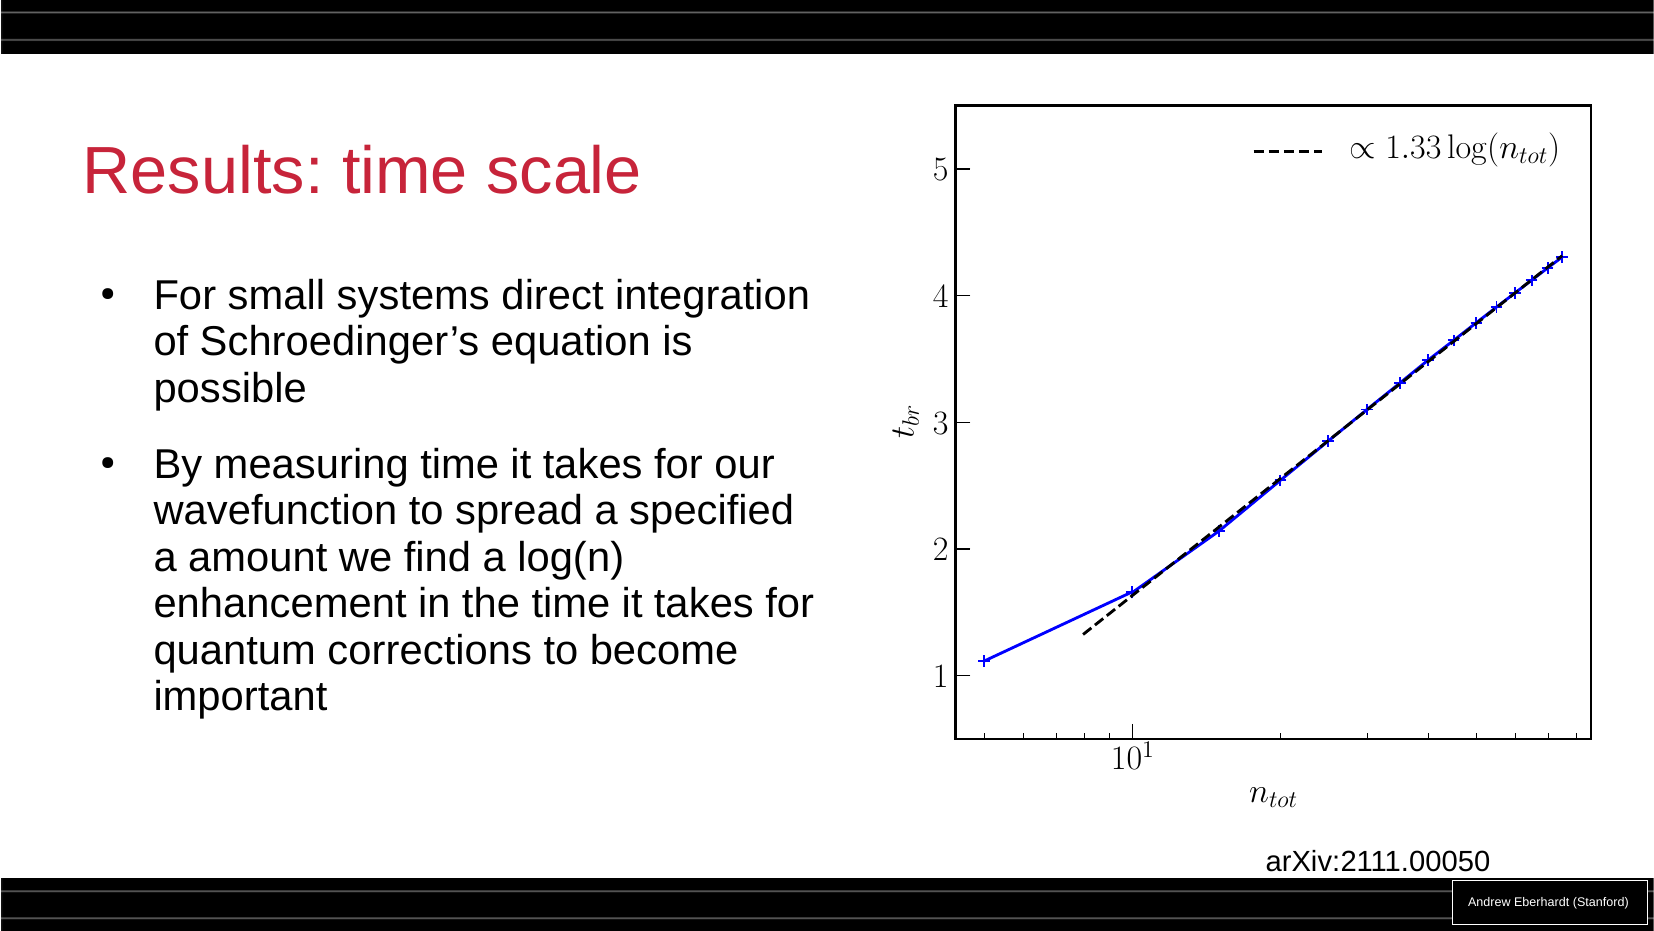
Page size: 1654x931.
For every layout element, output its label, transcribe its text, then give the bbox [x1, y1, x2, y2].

picture [1, 0, 1654, 54]
list For small systems direct integration of Schroedinger’s equation is possible By measuring time it takes for our wavefunction to spread a specified a amount we find a log(n) enhancement in the time it takes for quantum corrections to become important [82, 271, 826, 851]
title Results: time scale [82, 92, 881, 249]
picture [1, 878, 1654, 931]
picture [881, 92, 1606, 828]
text_box Andrew Eberhardt (Stanford) [1452, 880, 1648, 925]
text_box arXiv:2111.00050 [1250, 837, 1506, 886]
